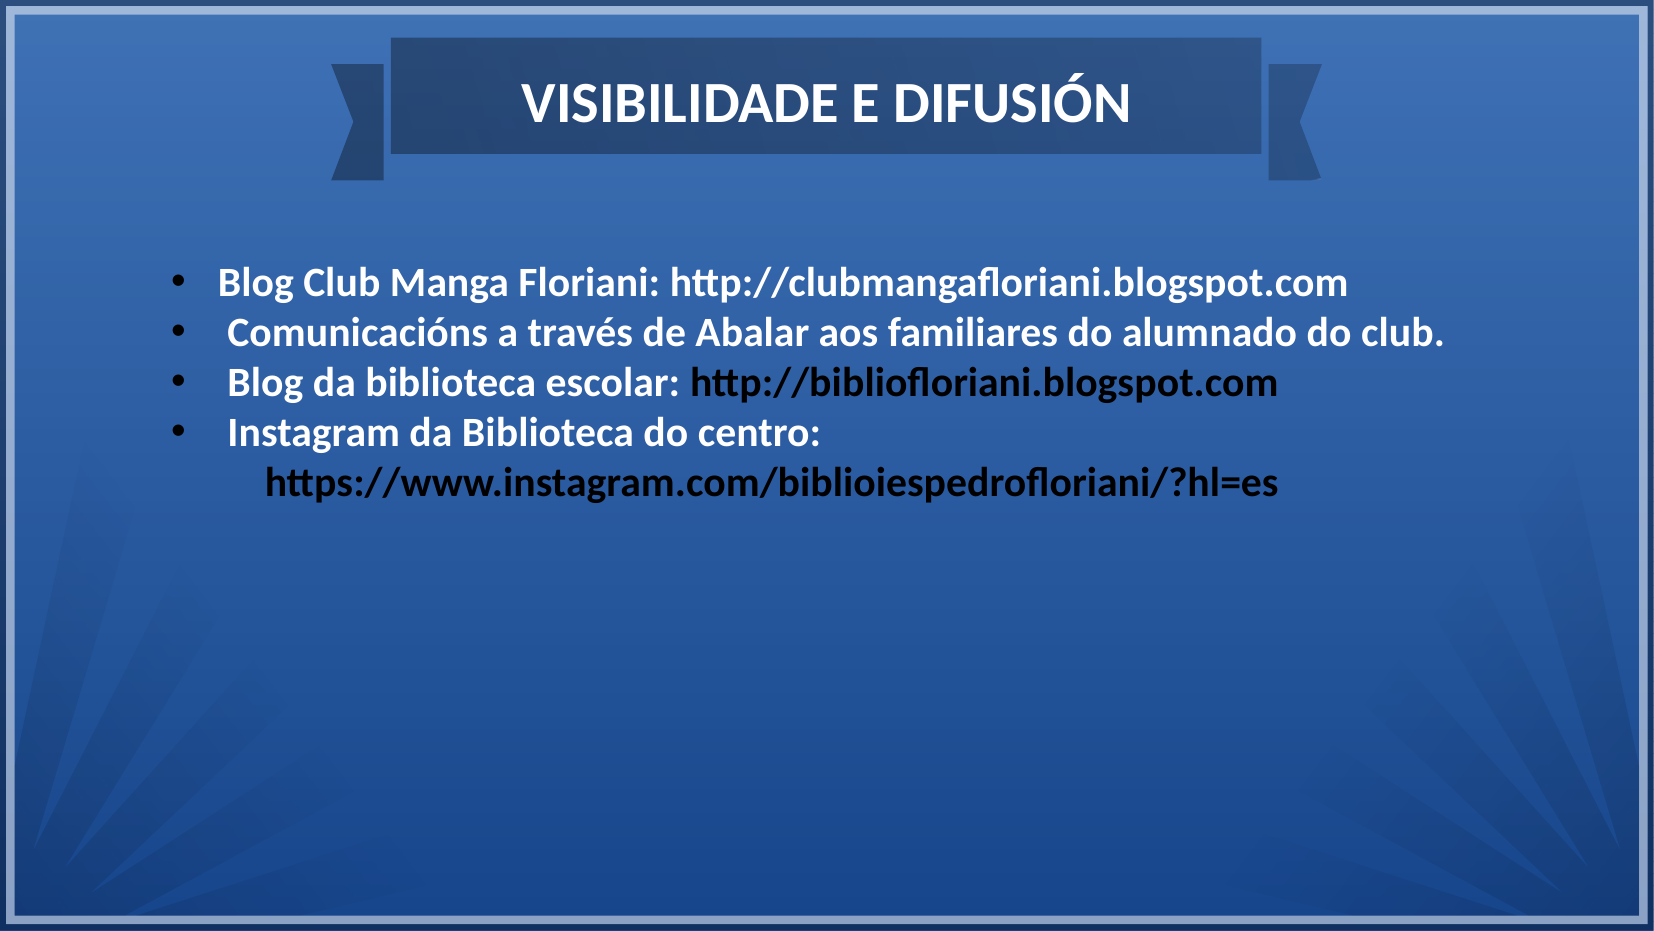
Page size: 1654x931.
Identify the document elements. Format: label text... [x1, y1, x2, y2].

text_box VISIBILIDADE E DIFUSIÓN [430, 56, 1224, 143]
text_box Blog Club Manga Floriani: http://clubmangafloriani.blogspot.com Comunicacións a través de Abalar aos familiares do alumnado do club. Blog da biblioteca escolar: http://bibliofloriani.blogspot.com Instagram da Biblioteca do centro: https://www.instagram.com/biblioiespedrofloriani/?hl=es [156, 247, 1531, 515]
